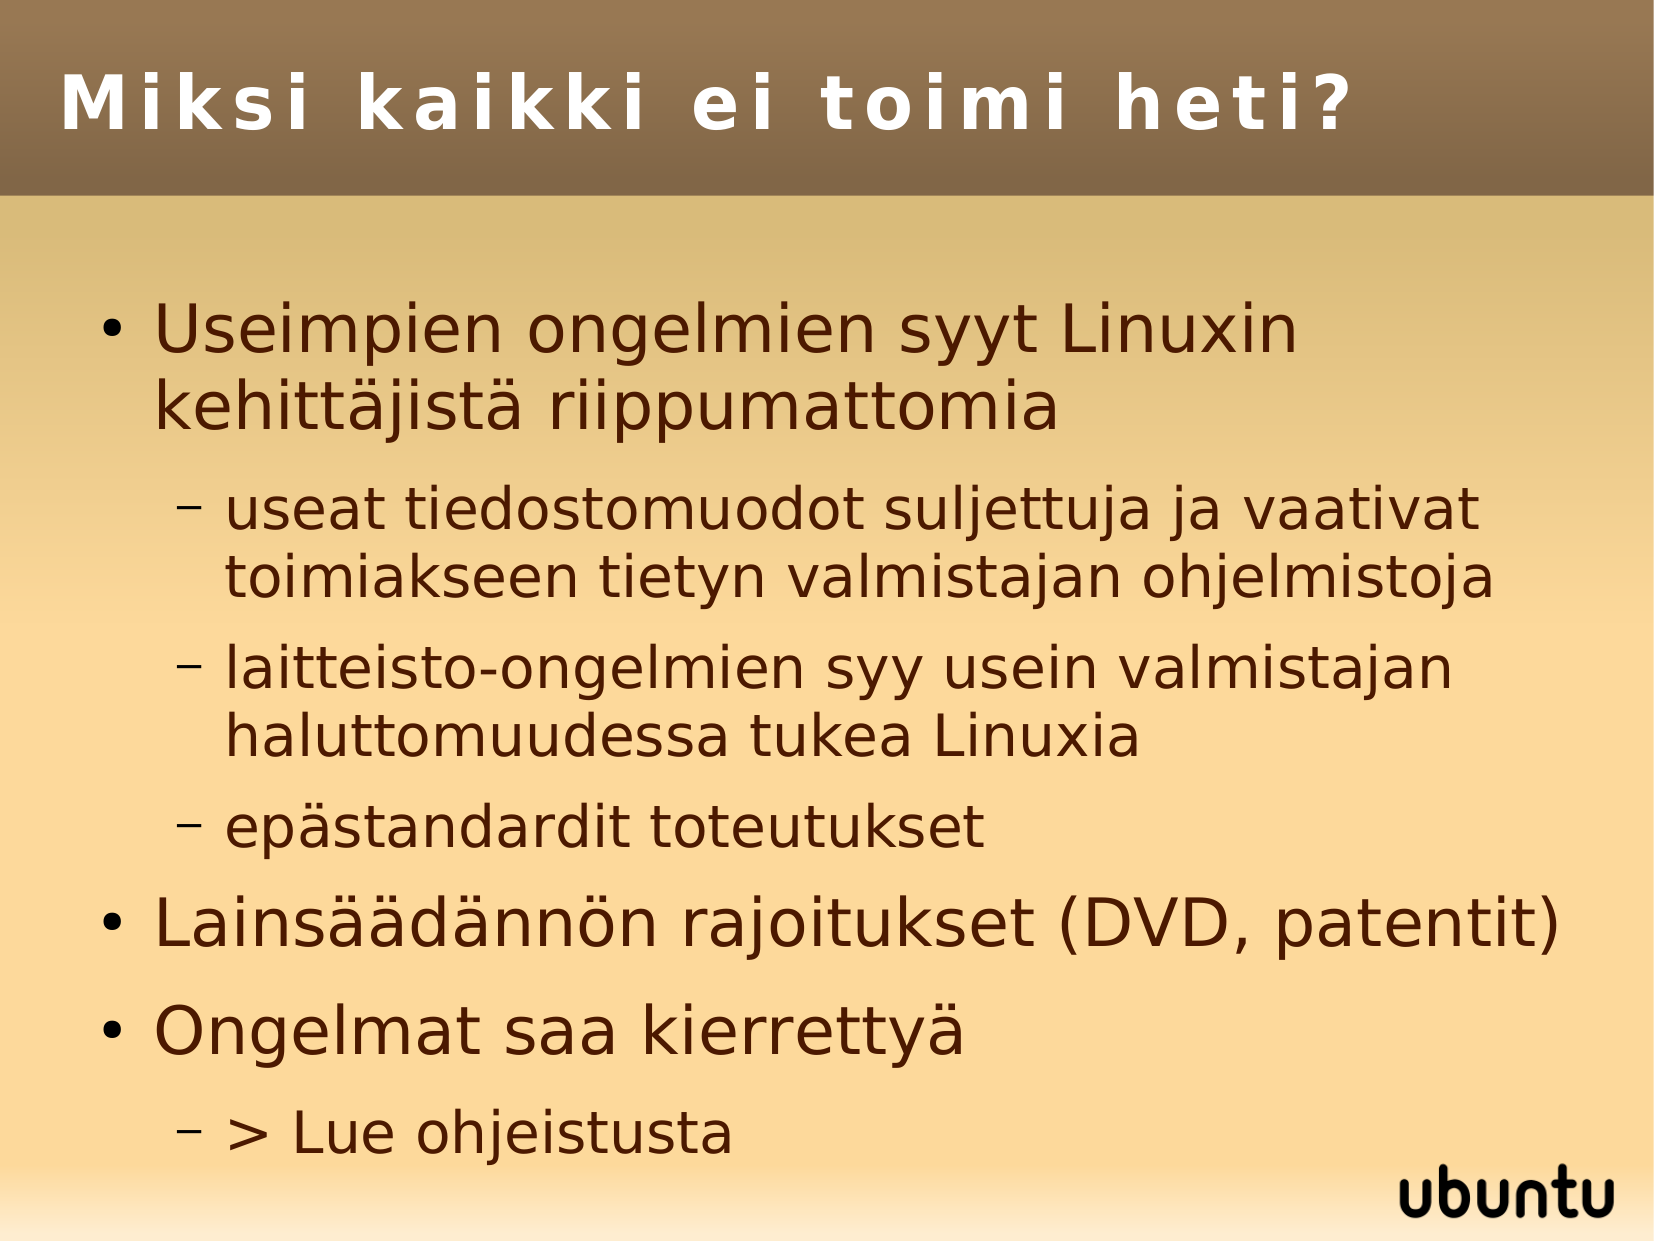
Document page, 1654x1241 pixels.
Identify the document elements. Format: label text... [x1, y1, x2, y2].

list Useimpien ongelmien syyt Linuxin kehittäjistä riippumattomia useat tiedostomuodot suljettuja ja vaativat toimiakseen tietyn valmistajan ohjelmistoja laitteisto-ongelmien syy usein valmistajan haluttomuudessa tukea Linuxia epästandardit toteutukset Lainsäädännön rajoitukset (DVD, patentit) Ongelmat saa kierrettyä > Lue ohjeistusta [82, 290, 1571, 1168]
title Miksi kaikki ei toimi heti? [59, 29, 1595, 178]
picture [0, 0, 1654, 1241]
